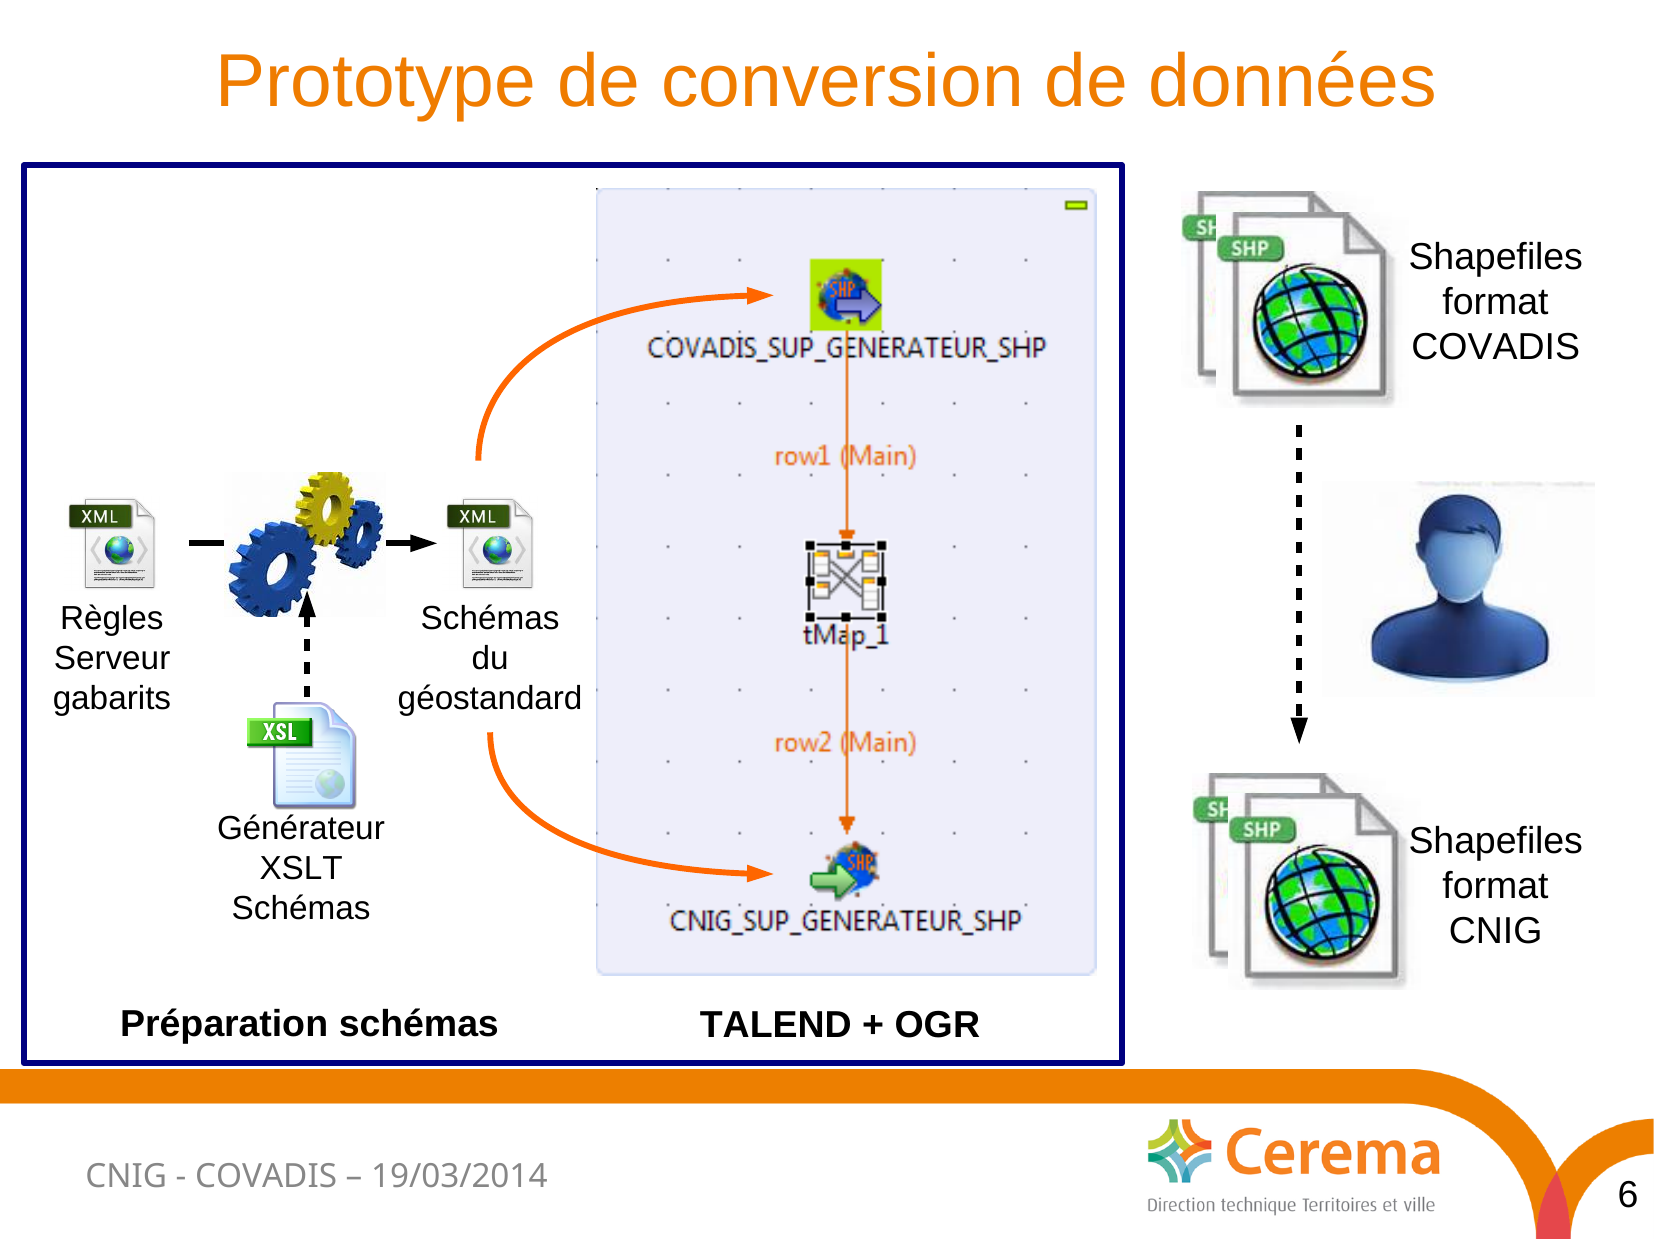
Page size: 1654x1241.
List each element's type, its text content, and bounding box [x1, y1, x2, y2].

text_box Shapefiles format CNIG [1393, 809, 1598, 959]
title Prototype de conversion de données [82, 0, 1571, 154]
picture [0, 1069, 1654, 1239]
picture [1192, 773, 1421, 990]
picture [1181, 191, 1409, 408]
picture [596, 188, 1097, 976]
text_box TALEND + OGR [685, 992, 995, 1052]
picture [242, 696, 361, 815]
picture [224, 472, 386, 617]
text_box Préparation schémas [105, 991, 514, 1052]
picture [64, 496, 160, 591]
picture [442, 496, 538, 591]
picture [1322, 481, 1595, 697]
text_box [23, 165, 1123, 1063]
text_box Shapefiles format COVADIS [1393, 224, 1598, 375]
